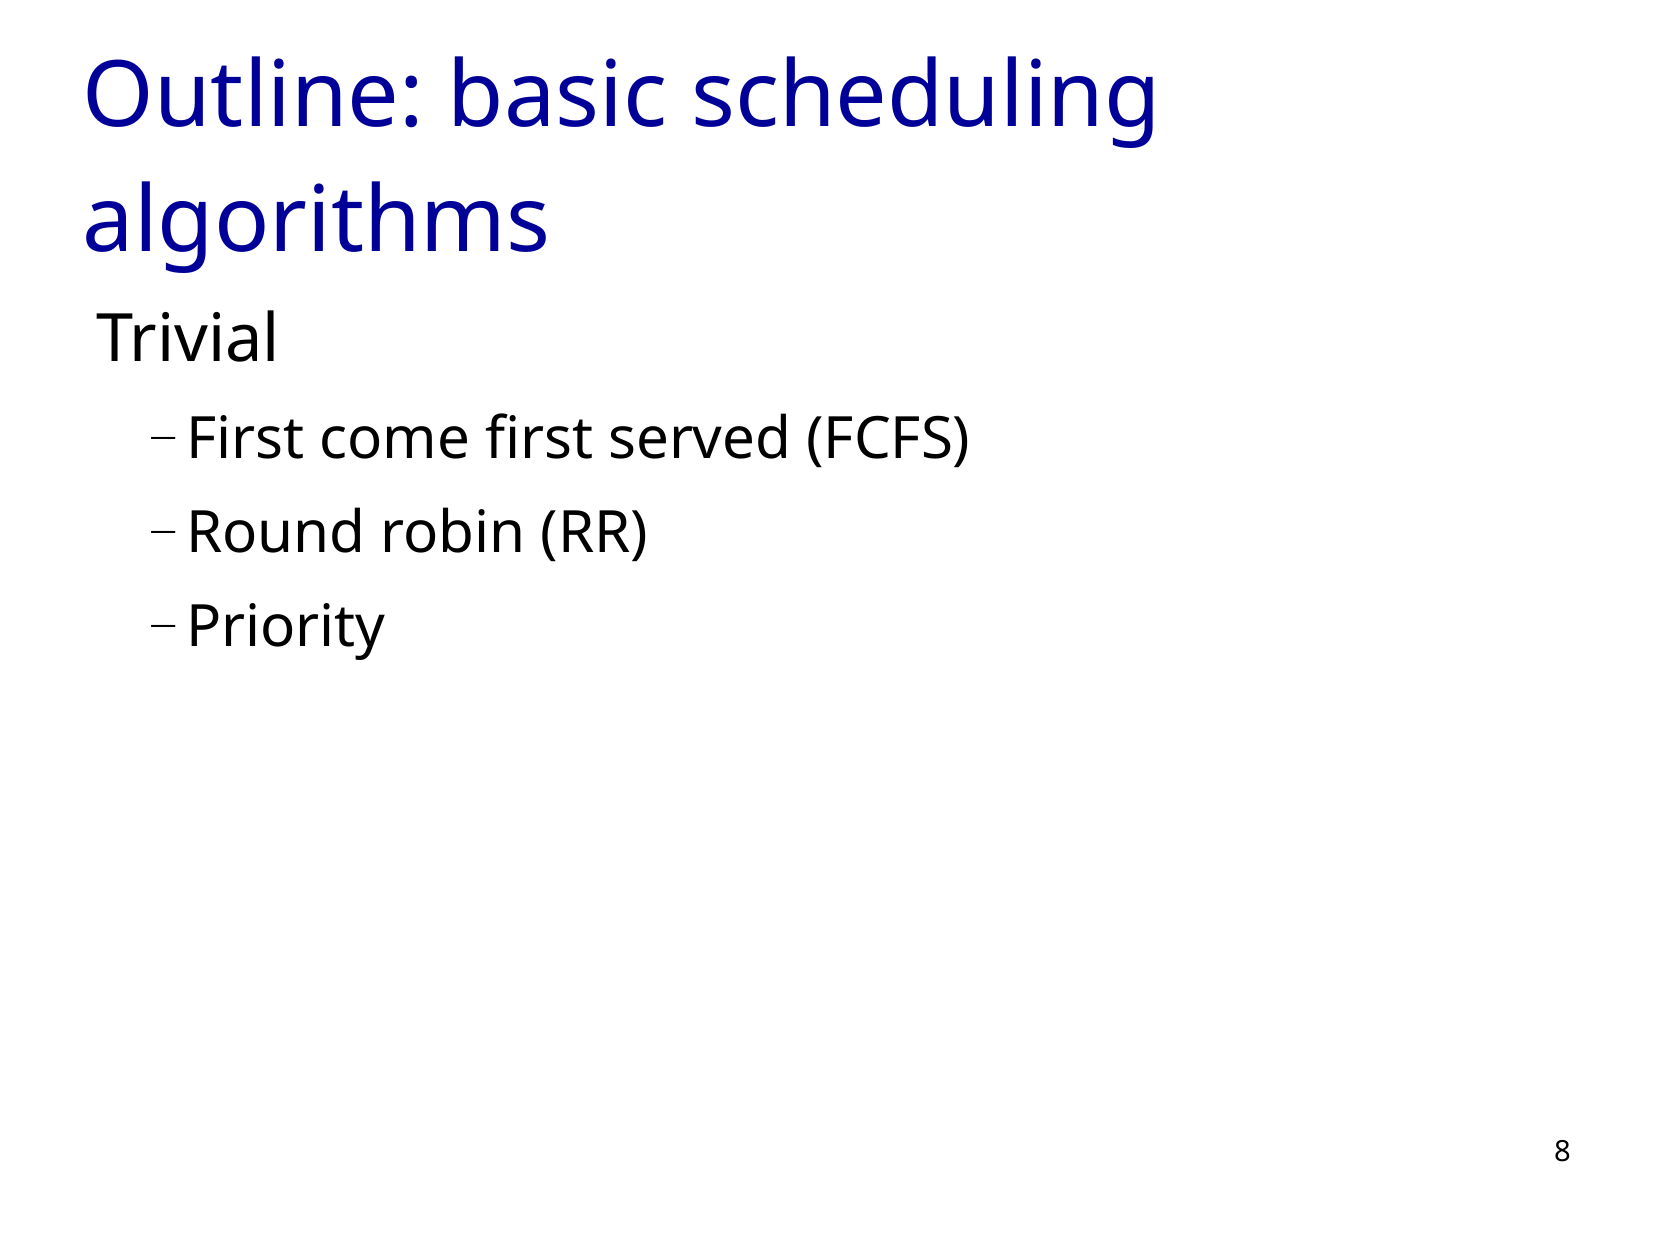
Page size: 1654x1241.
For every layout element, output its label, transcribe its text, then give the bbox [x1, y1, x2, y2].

title Outline: basic scheduling algorithms [82, 49, 1571, 257]
list Trivial First come first served (FCFS) Round robin (RR) Priority [60, 290, 1571, 1096]
